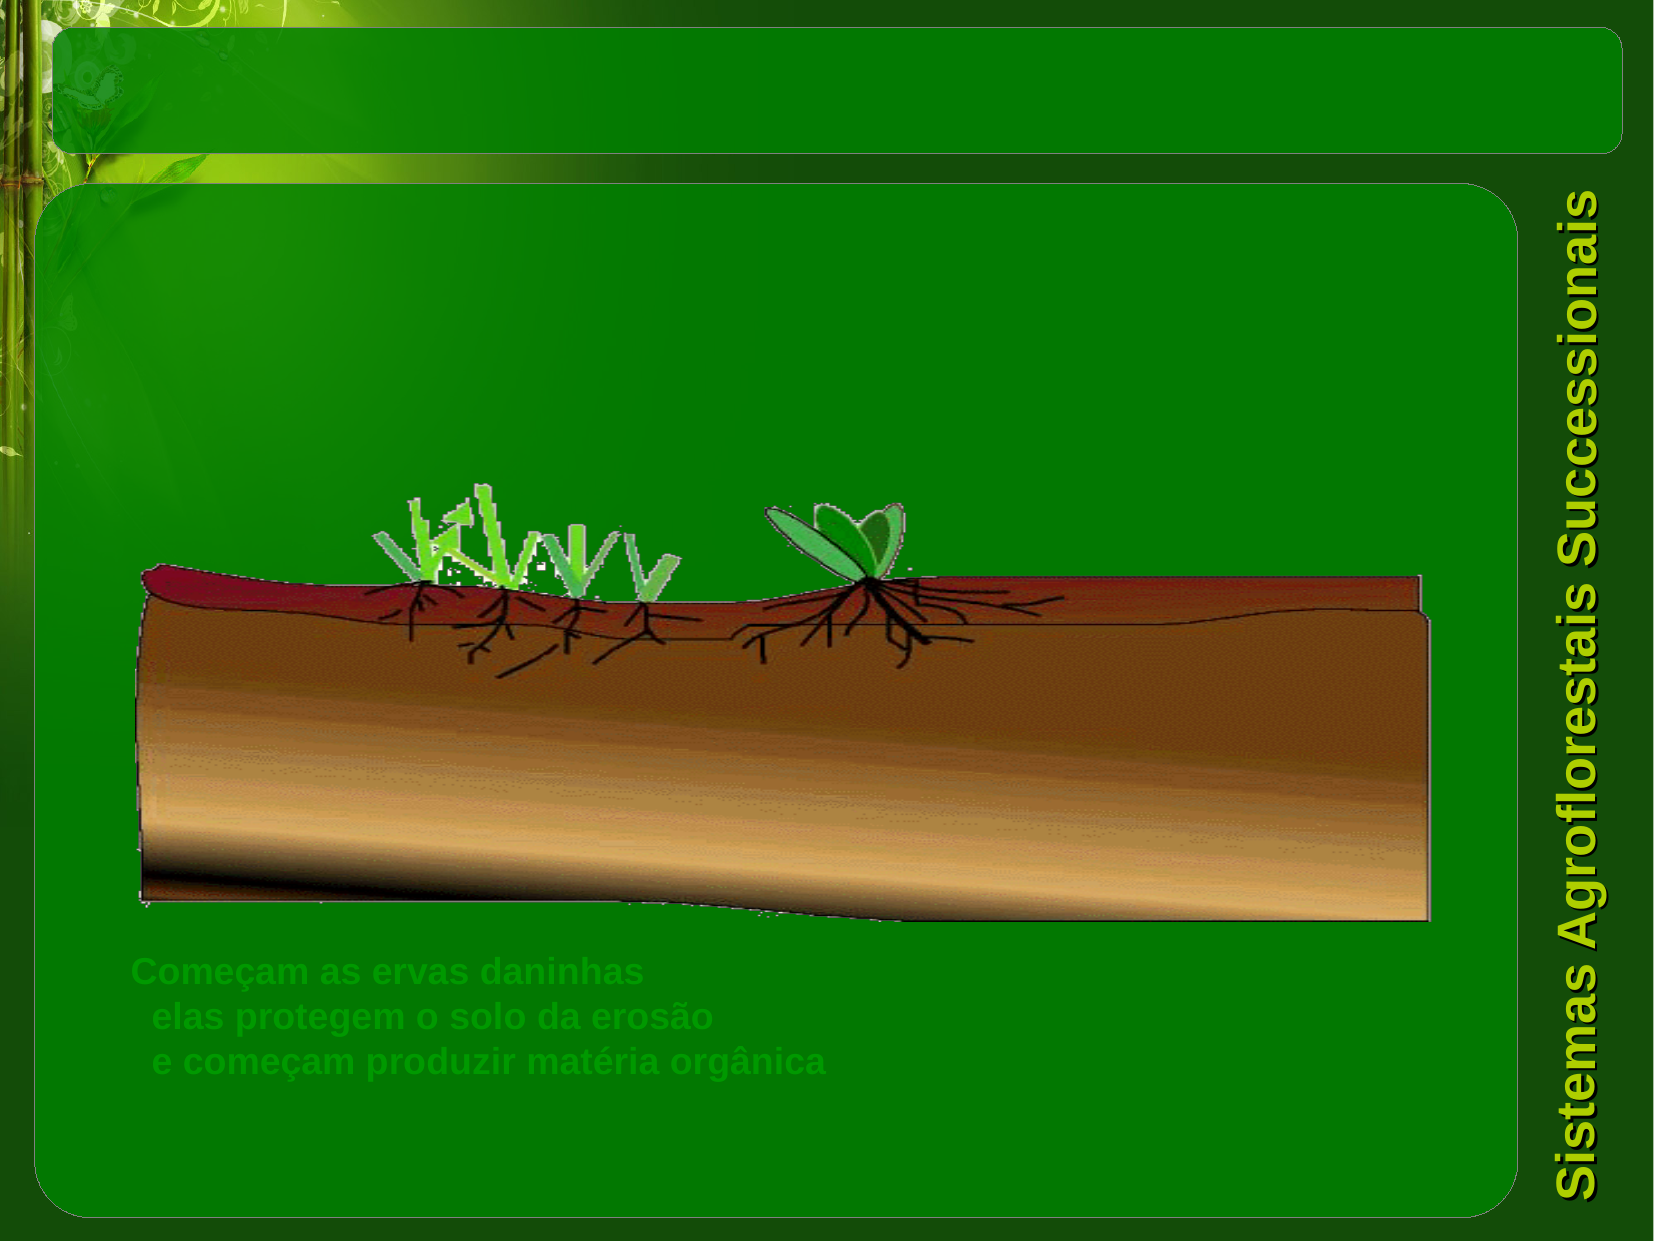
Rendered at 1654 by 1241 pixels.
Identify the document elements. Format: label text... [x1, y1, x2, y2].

text_box Começam as ervas daninhas elas protegem o solo da erosão e começam produzir matéria orgânica [115, 939, 842, 1091]
picture [0, 0, 1654, 1241]
